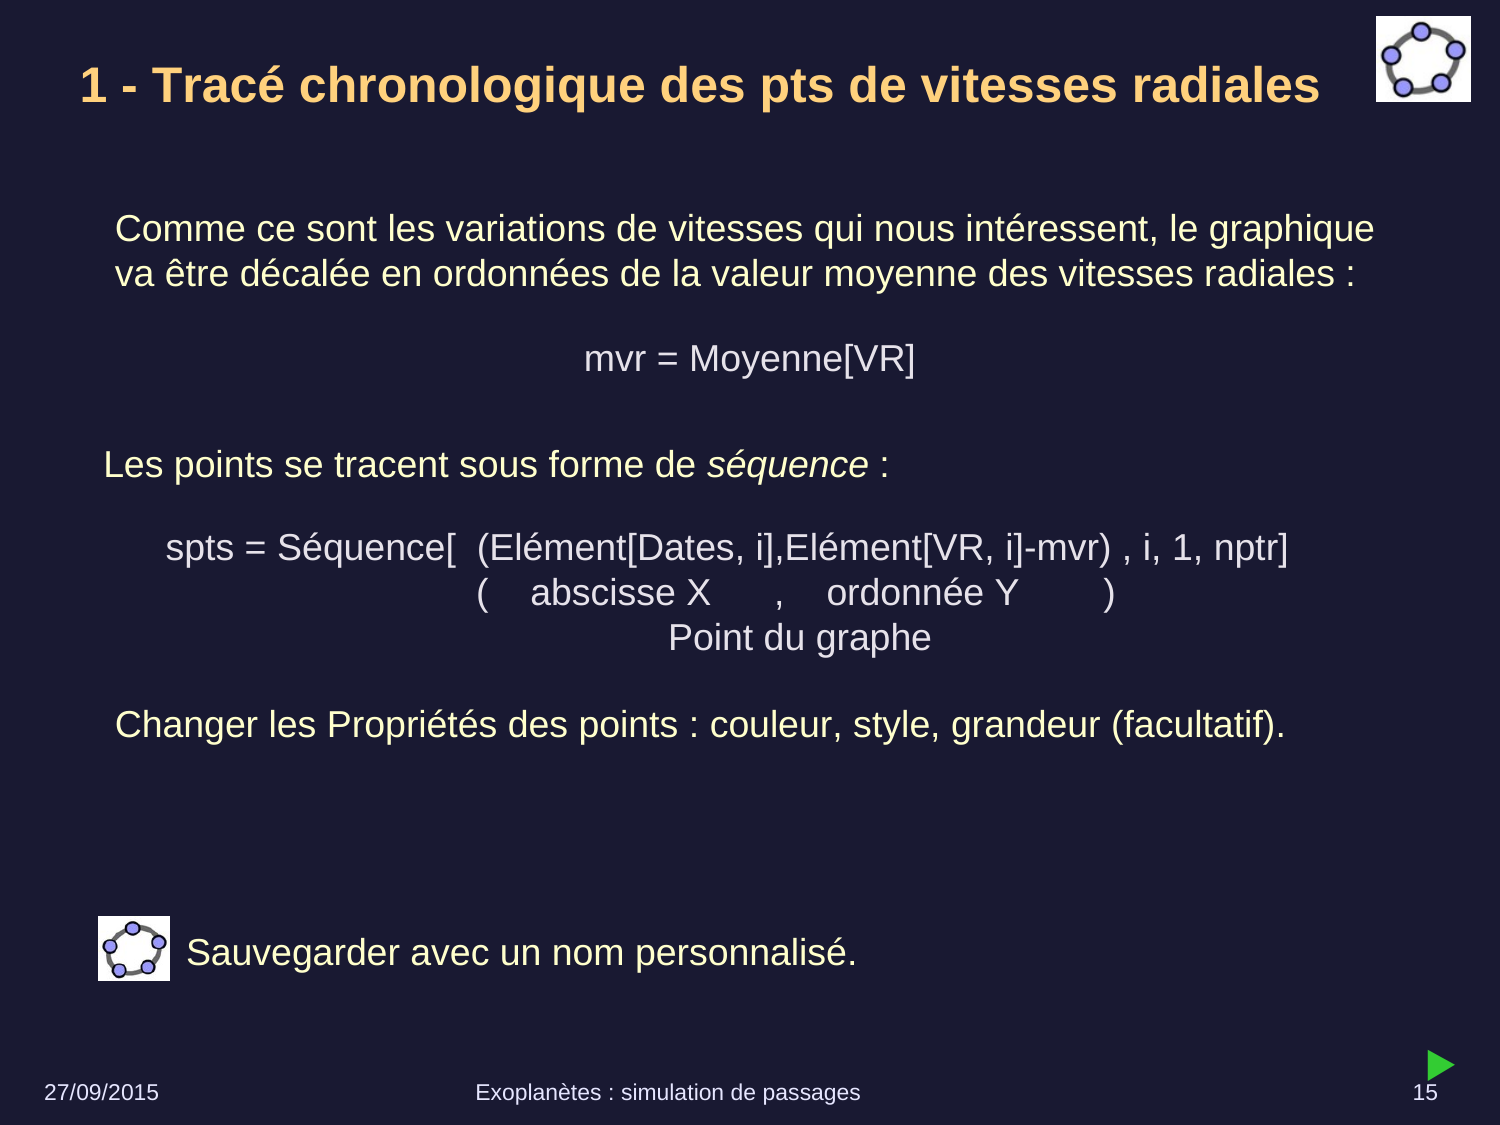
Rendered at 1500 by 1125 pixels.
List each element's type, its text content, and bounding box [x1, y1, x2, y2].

text_box Comme ce sont les variations de vitesses qui nous intéressent, le graphique va être décalée en ordonnées de la valeur moyenne des vitesses radiales : [100, 196, 1424, 302]
text_box Sauvegarder avec un nom personnalisé. [171, 920, 1069, 981]
text_box spts = Séquence[ (Elément[Dates, i],Elément[VR, i]-mvr) , i, 1, nptr] ( abscisse X , ordonnée Y ) Point du graphe [150, 515, 1345, 666]
text_box 1 - Tracé chronologique des pts de vitesses radiales [64, 44, 1424, 120]
text_box mvr = Moyenne[VR] [88, 326, 1412, 387]
picture [98, 916, 170, 981]
text_box  [1409, 1034, 1475, 1096]
picture [1376, 16, 1471, 102]
text_box Changer les Propriétés des points : couleur, style, grandeur (facultatif). [100, 692, 1424, 753]
text_box Les points se tracent sous forme de séquence : [88, 432, 1412, 493]
